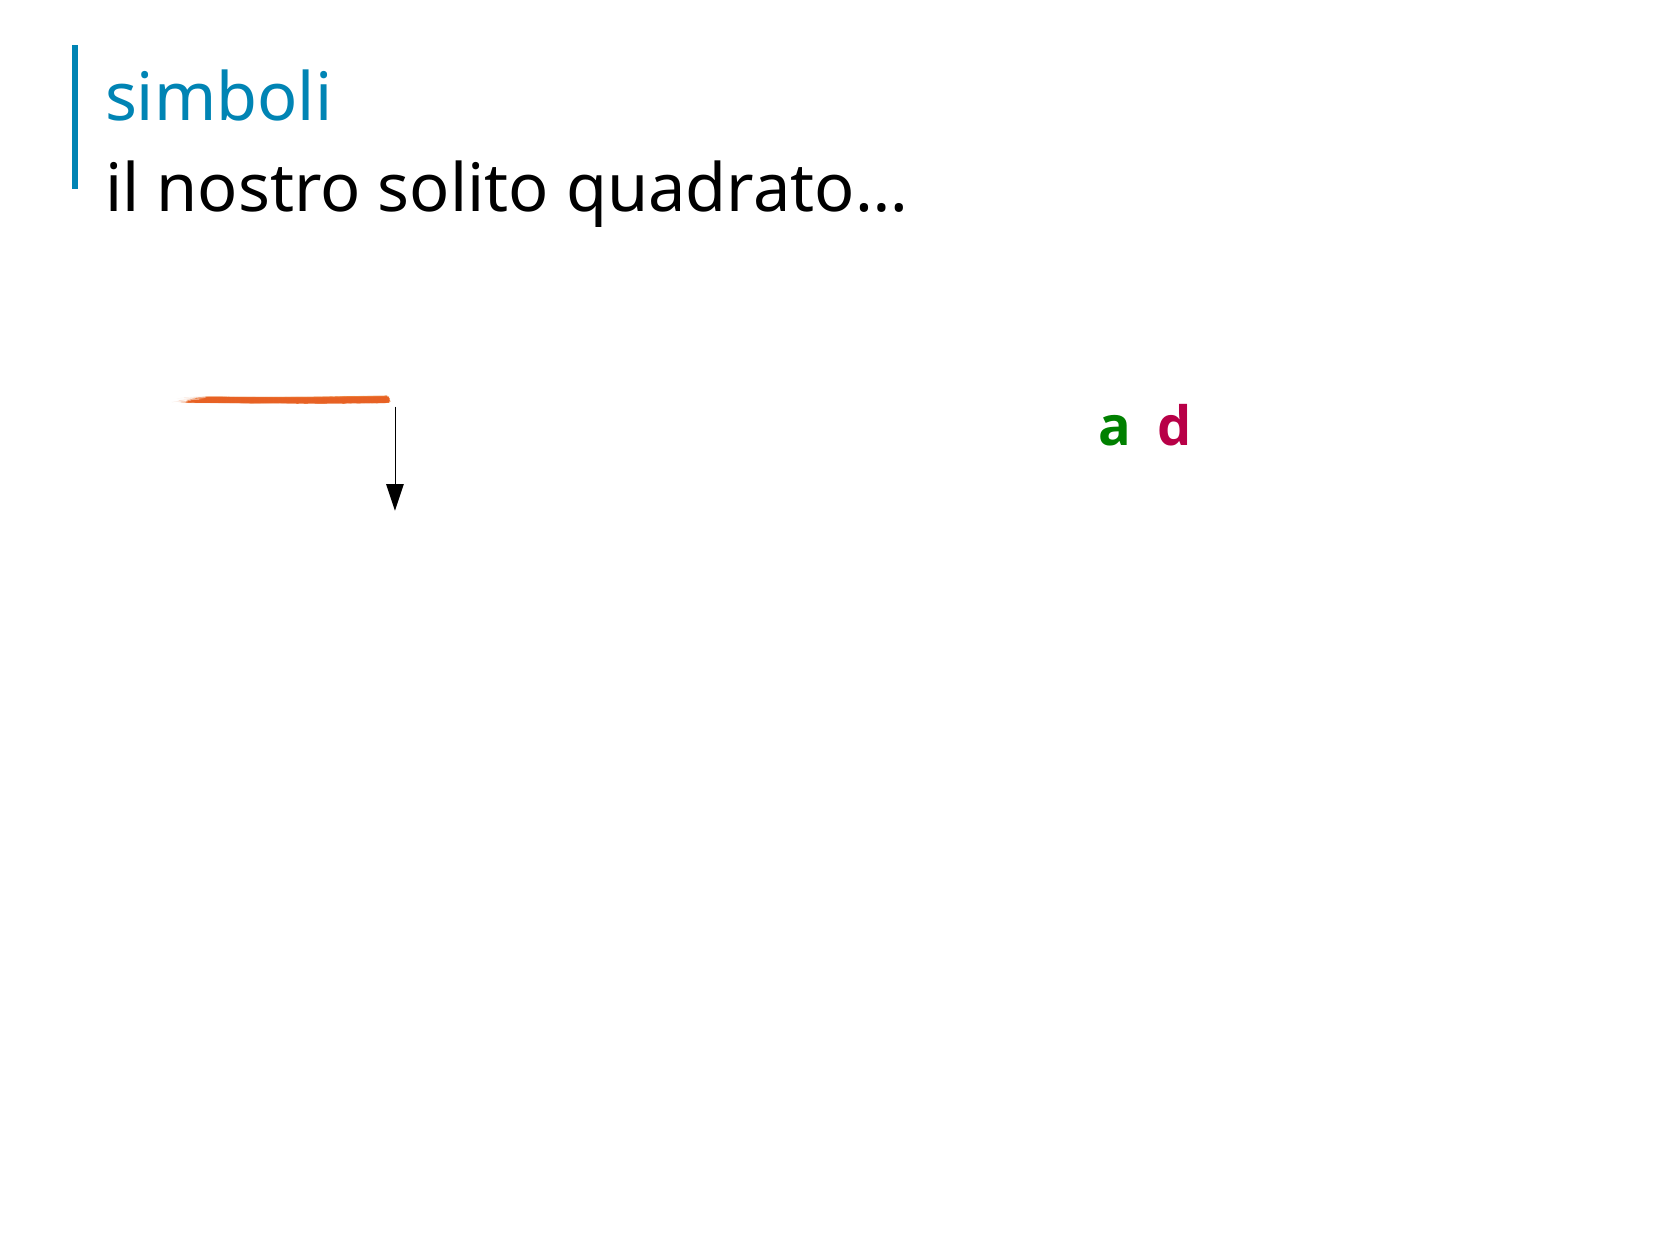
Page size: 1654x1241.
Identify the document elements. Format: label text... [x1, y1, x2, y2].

picture [170, 395, 391, 404]
title simboli il nostro solito quadrato… [105, 49, 1571, 200]
text_box a [1083, 383, 1142, 472]
text_box d [1142, 383, 1212, 472]
